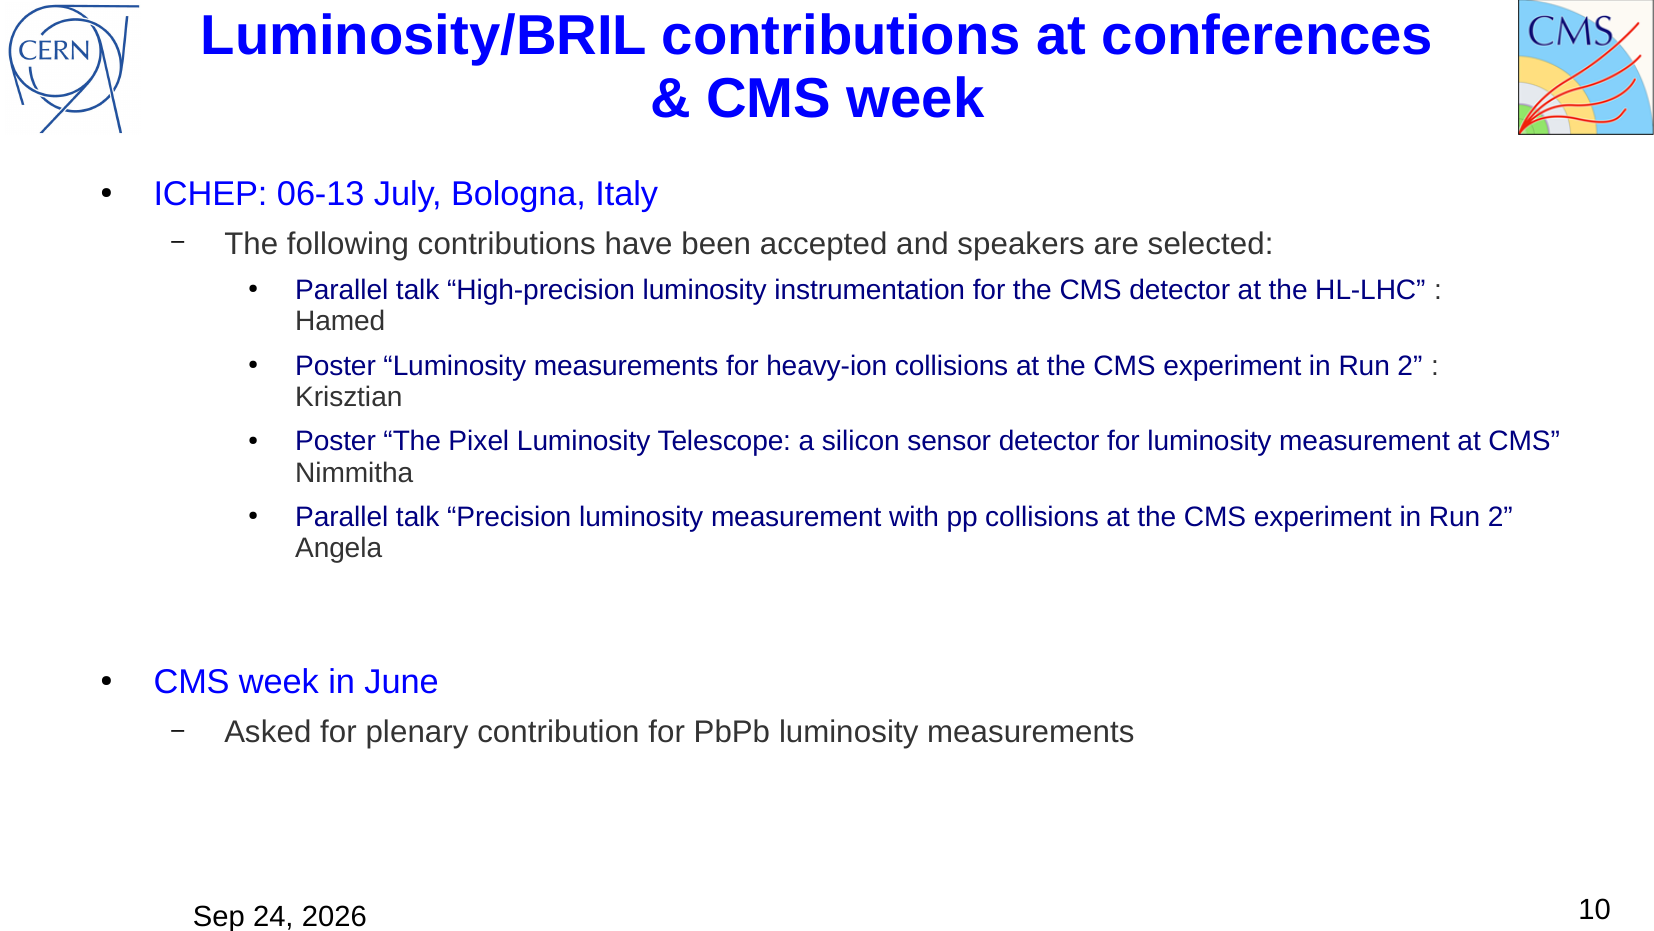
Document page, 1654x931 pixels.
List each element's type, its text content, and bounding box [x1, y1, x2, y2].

picture [1518, 0, 1654, 135]
title Luminosity/BRIL contributions at conferences & CMS week [173, 3, 1461, 130]
picture [5, 2, 141, 135]
list ICHEP: 06-13 July, Bologna, Italy The following contributions have been accepted and speakers are selected: Parallel talk “High-precision luminosity instrumentation for the CMS detector at the HL-LHC” : Hamed Poster “Luminosity measurements for heavy-ion collisions at the CMS experiment in Run 2” : Krisztian Poster “The Pixel Luminosity Telescope: a silicon sensor detector for luminosity measurement at CMS” Nimmitha Parallel talk “Precision luminosity measurement with pp collisions at the CMS experiment in Run 2”Angela CMS week in June Asked for plenary contribution for PbPb luminosity measurements [82, 168, 1571, 856]
